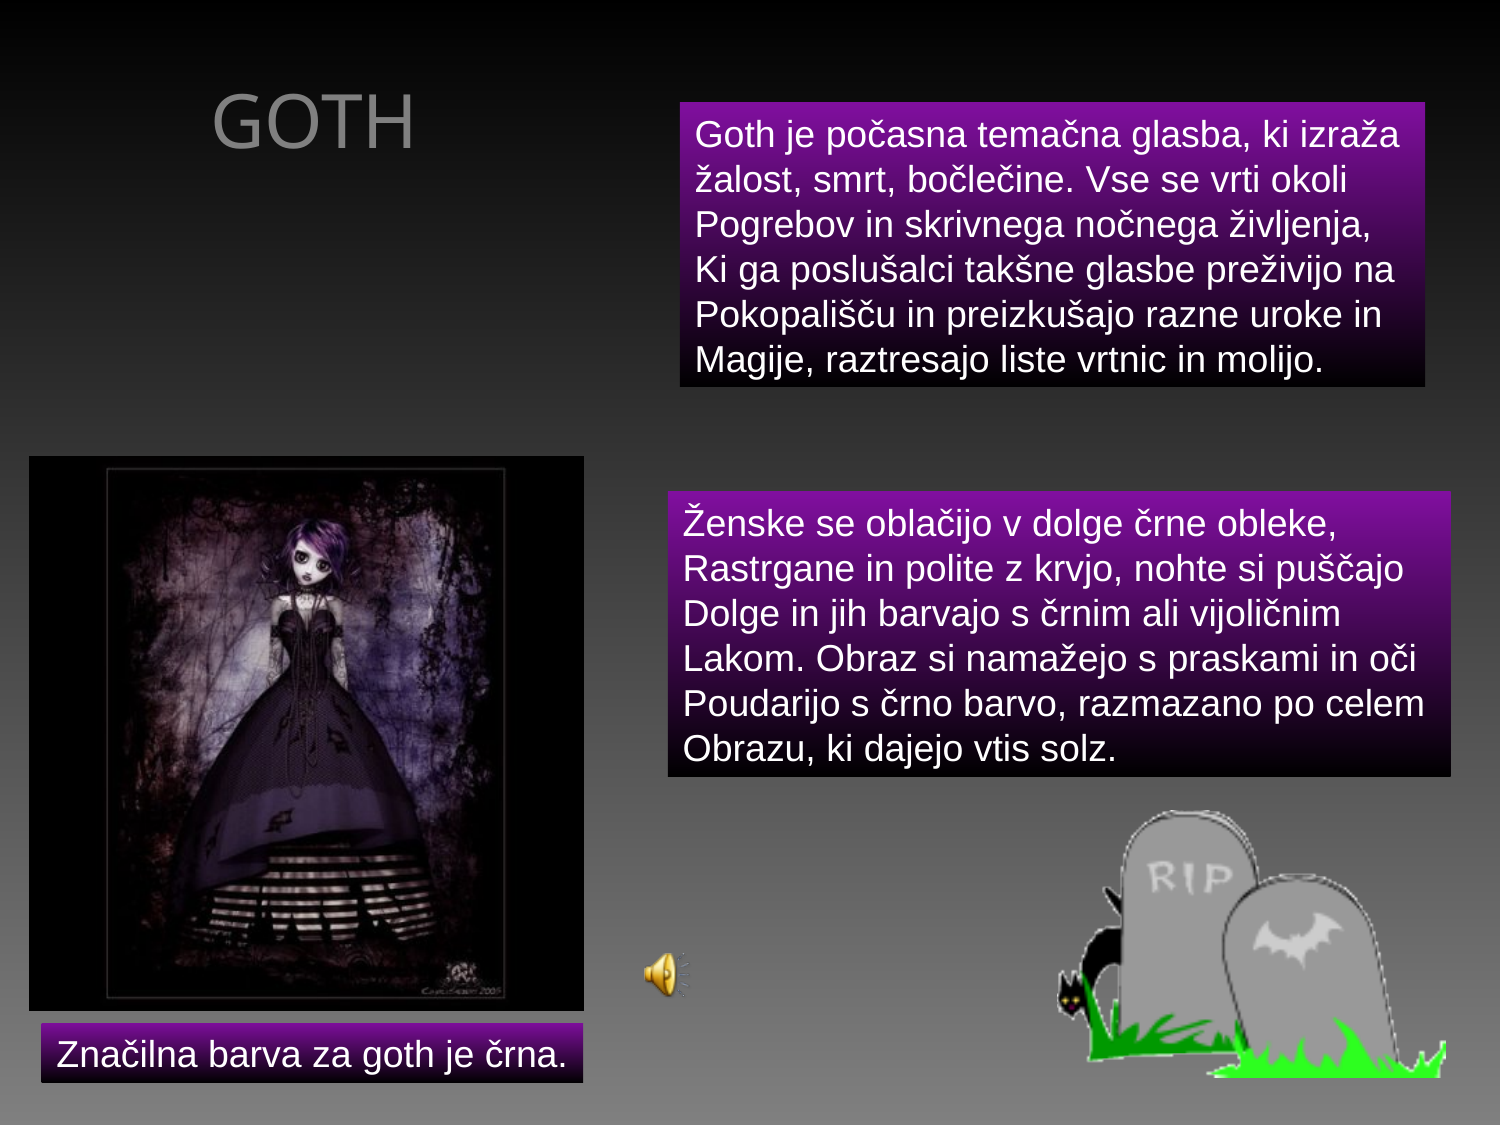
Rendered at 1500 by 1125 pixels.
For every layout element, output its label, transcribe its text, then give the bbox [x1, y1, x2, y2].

picture [643, 952, 694, 1003]
text_box Ženske se oblačijo v dolge črne obleke, Rastrgane in polite z krvjo, nohte si puščajo Dolge in jih barvajo s črnim ali vijoličnim Lakom. Obraz si namažejo s praskami in oči Poudarijo s črno barvo, razmazano po celem Obrazu, ki dajejo vtis solz. [667, 491, 1451, 777]
text_box Značilna barva za goth je črna. [41, 1023, 584, 1083]
text_box Goth je počasna temačna glasba, ki izraža žalost, smrt, bočlečine. Vse se vrti okoli Pogrebov in skrivnega nočnega življenja, Ki ga poslušalci takšne glasbe preživijo na Pokopališču in preizkušajo razne uroke in Magije, raztresajo liste vrtnic in molijo. [679, 102, 1426, 387]
picture [1057, 810, 1446, 1078]
picture [29, 456, 584, 1011]
text_box GOTH [53, 66, 576, 426]
